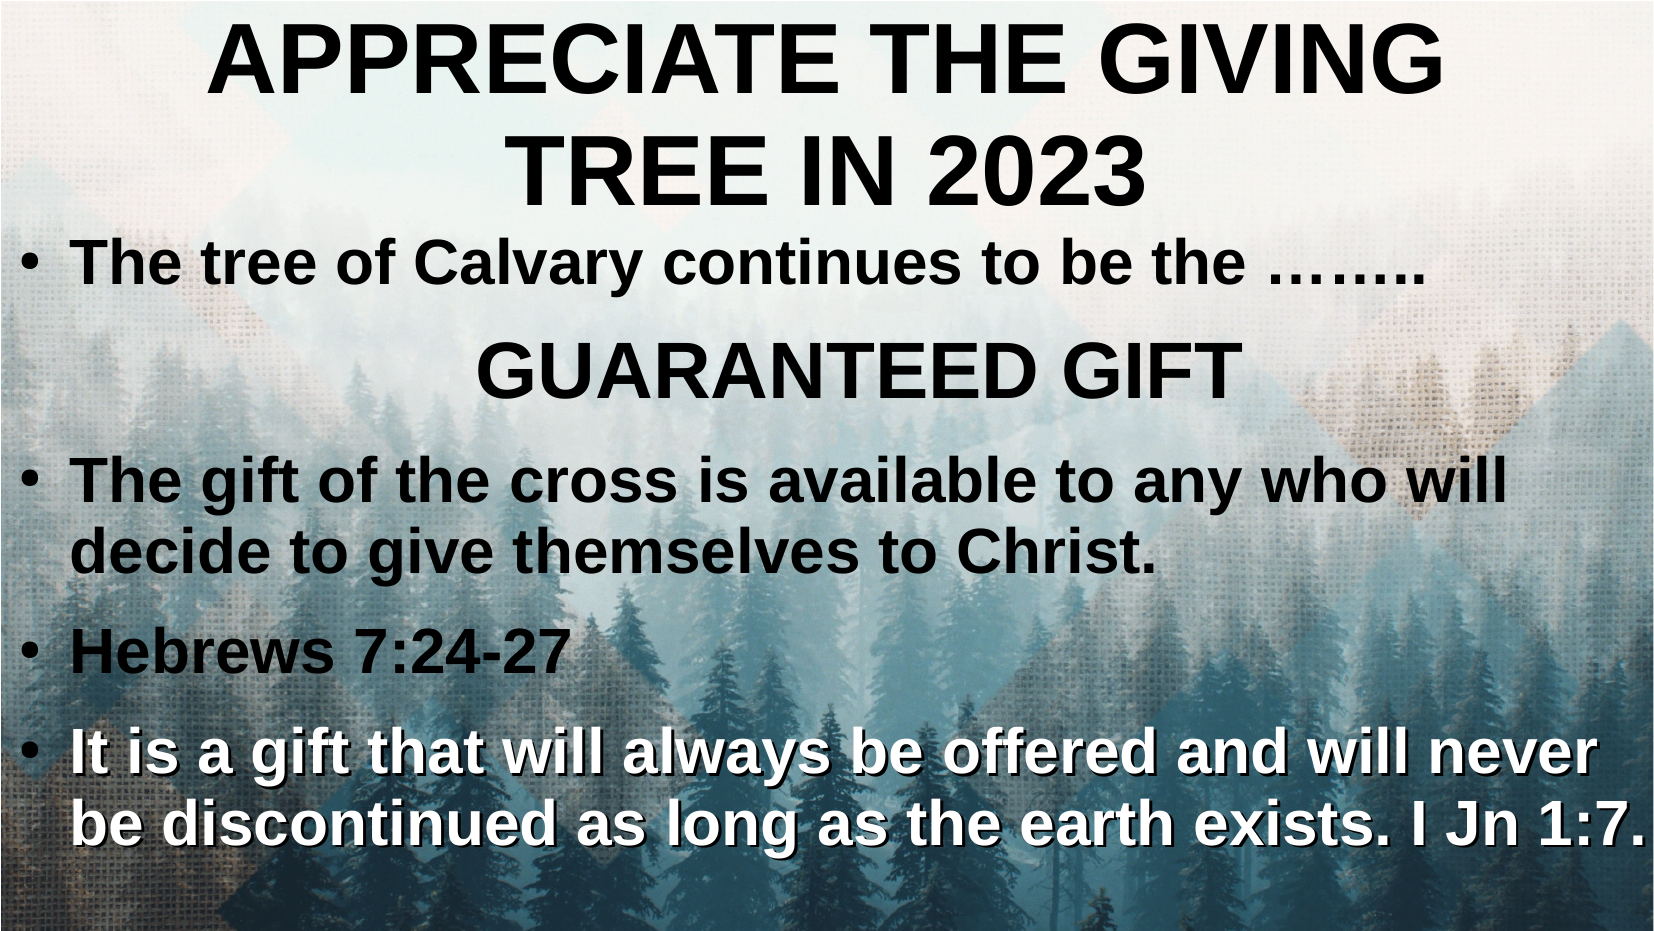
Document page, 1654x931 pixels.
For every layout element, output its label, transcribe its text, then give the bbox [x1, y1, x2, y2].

picture [1, 1, 1654, 931]
list The tree of Calvary continues to be the …….. GUARANTEED GIFT The gift of the cross is available to any who will decide to give themselves to Christ. Hebrews 7:24-27 It is a gift that will always be offered and will never be discontinued as long as the earth exists. I Jn 1:7. [1, 226, 1651, 916]
title APPRECIATE THE GIVING TREE IN 2023 [82, 2, 1571, 226]
